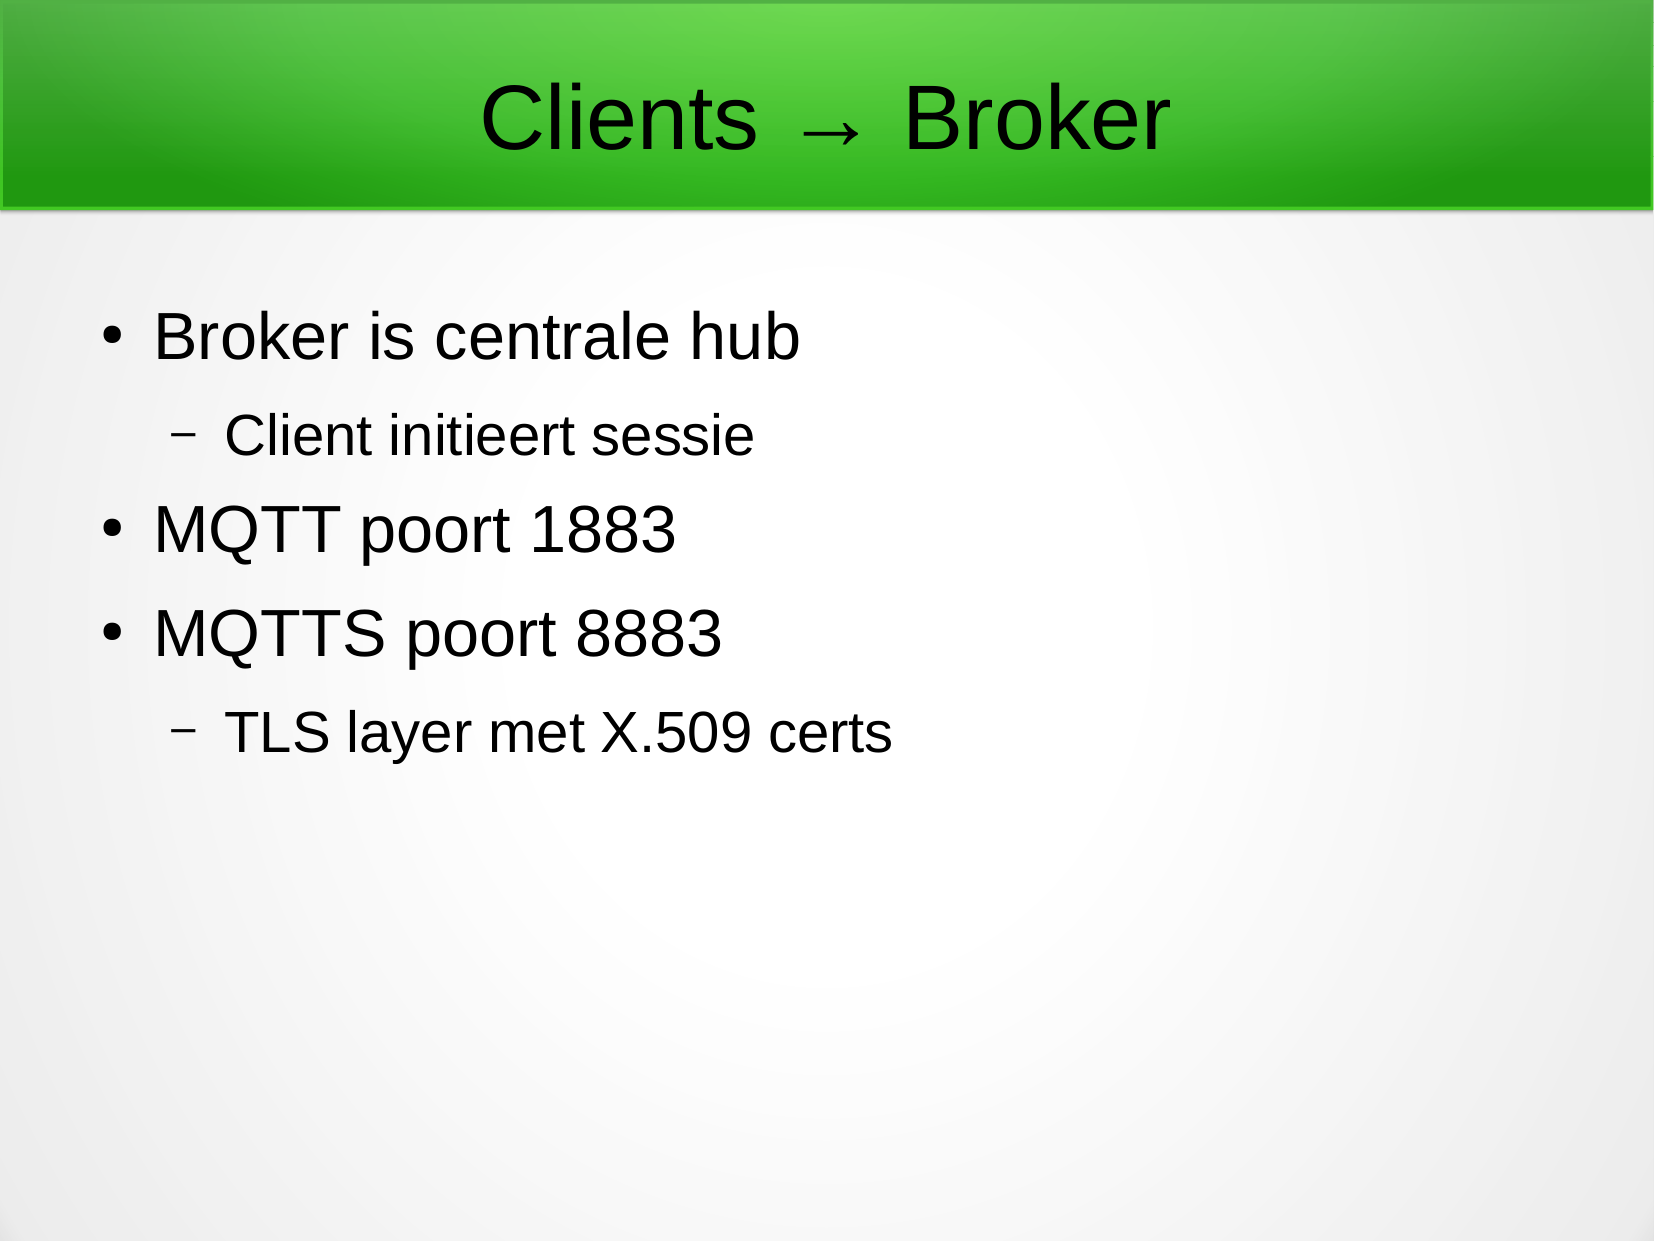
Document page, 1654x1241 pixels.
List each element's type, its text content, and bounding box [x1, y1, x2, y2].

list Broker is centrale hub Client initieert sessie MQTT poort 1883 MQTTS poort 8883 TLS layer met X.509 certs [82, 299, 1571, 1019]
title Clients → Broker [82, 47, 1571, 189]
